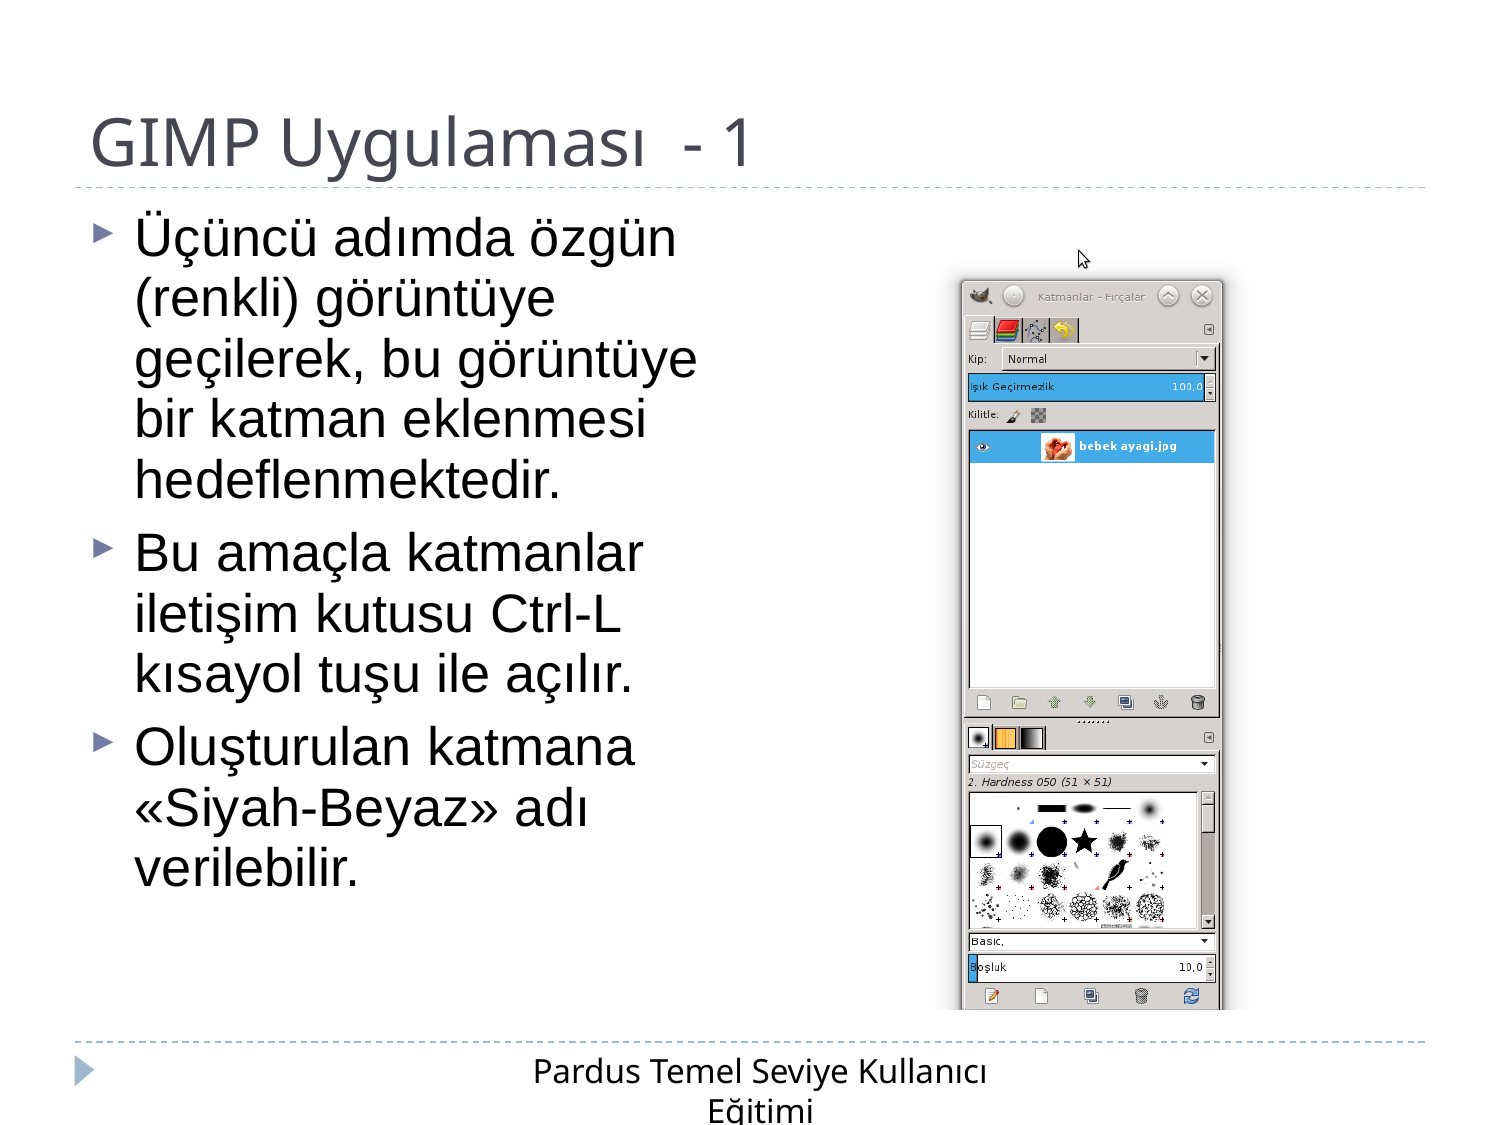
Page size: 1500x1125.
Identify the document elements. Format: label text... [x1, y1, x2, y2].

title GIMP Uygulaması - 1 [75, 37, 1425, 188]
list Üçüncü adımda özgün (renkli) görüntüye geçilerek, bu görüntüye bir katman eklenmesi hedeflenmektedir. Bu amaçla katmanlar iletişim kutusu Ctrl-L kısayol tuşu ile açılır. Oluşturulan katmana «Siyah-Beyaz» adı verilebilir. [75, 200, 738, 1010]
picture [923, 199, 1260, 1010]
